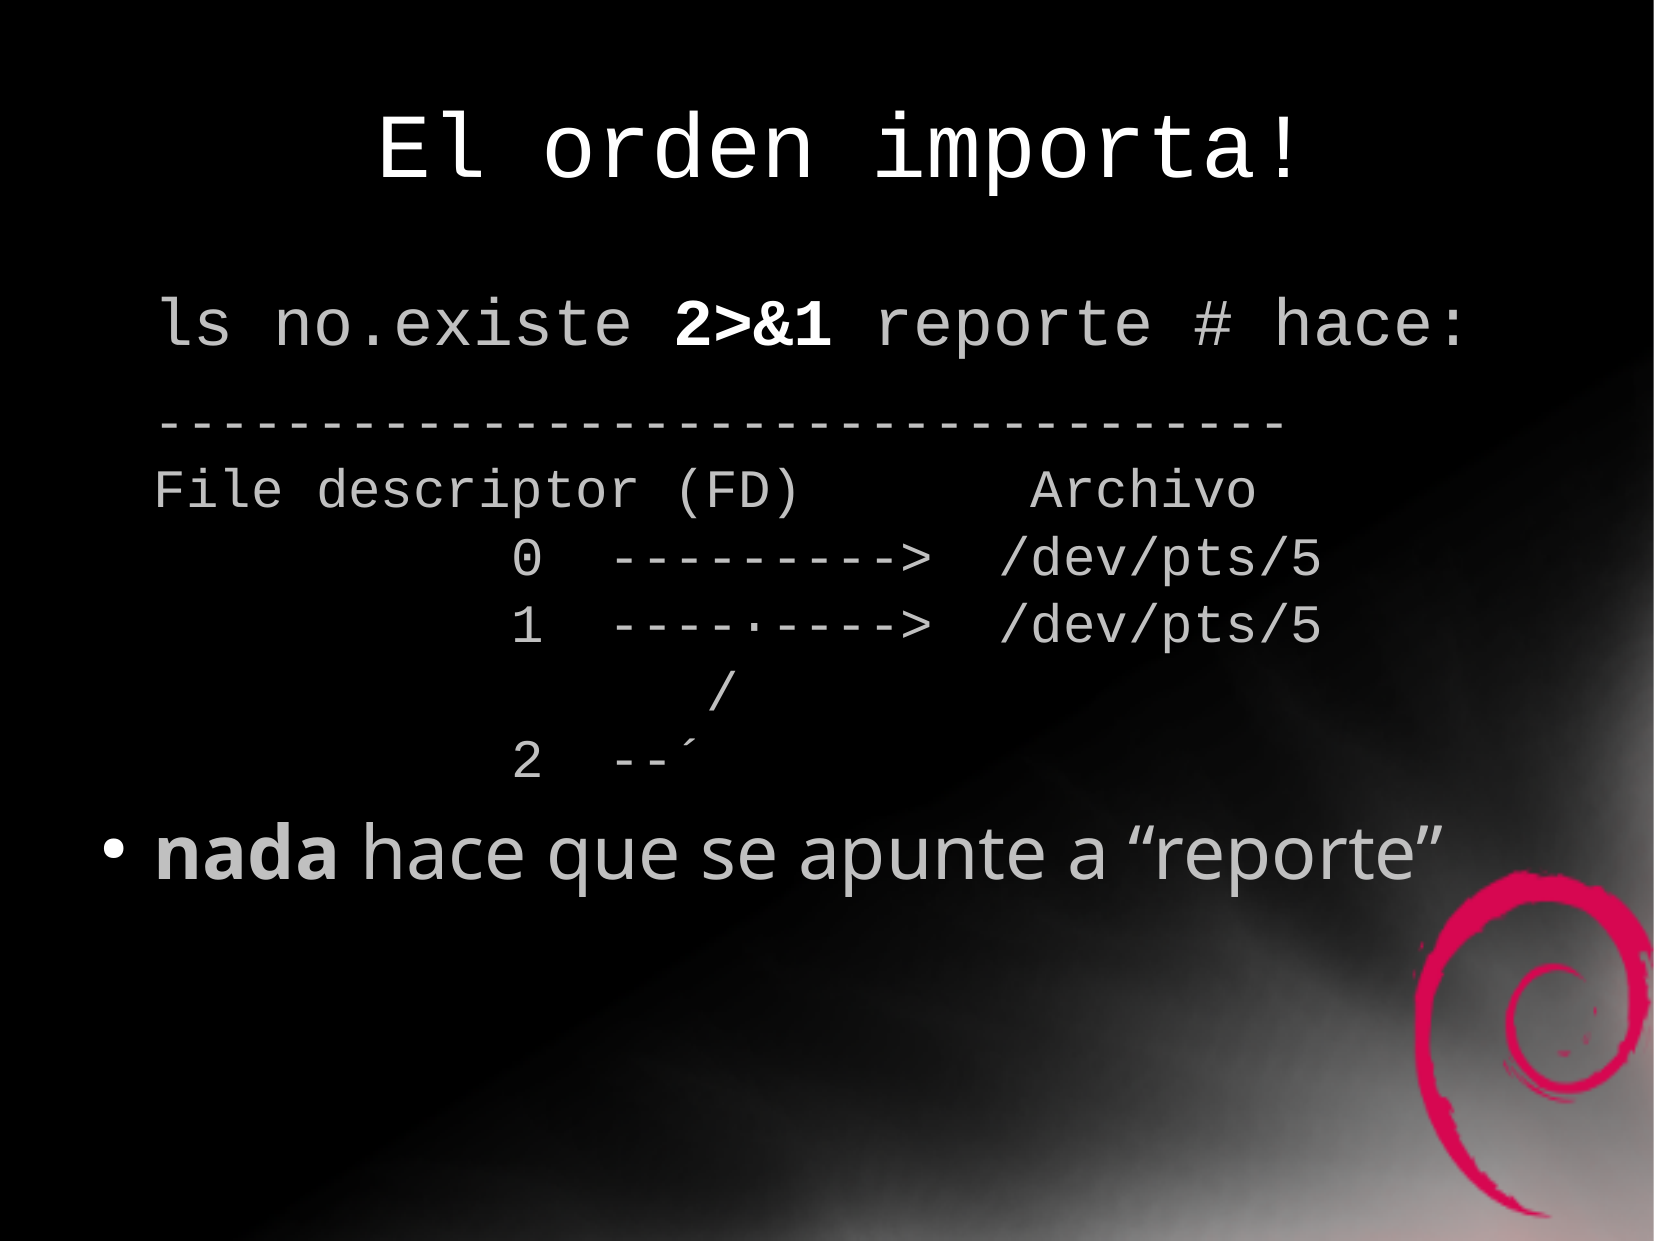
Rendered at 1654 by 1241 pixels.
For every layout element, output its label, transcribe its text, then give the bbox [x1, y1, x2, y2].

picture [0, 0, 1654, 1241]
title El orden importa! [82, 49, 1571, 257]
list ls no.existe 2>&1 reporte # hace: ----------------------------------- File descriptor (FD) Archivo 0 ---------> /dev/pts/5 1 ----·----> /dev/pts/5 / 2 --´ nada hace que se apunte a “reporte” [82, 290, 1571, 1193]
